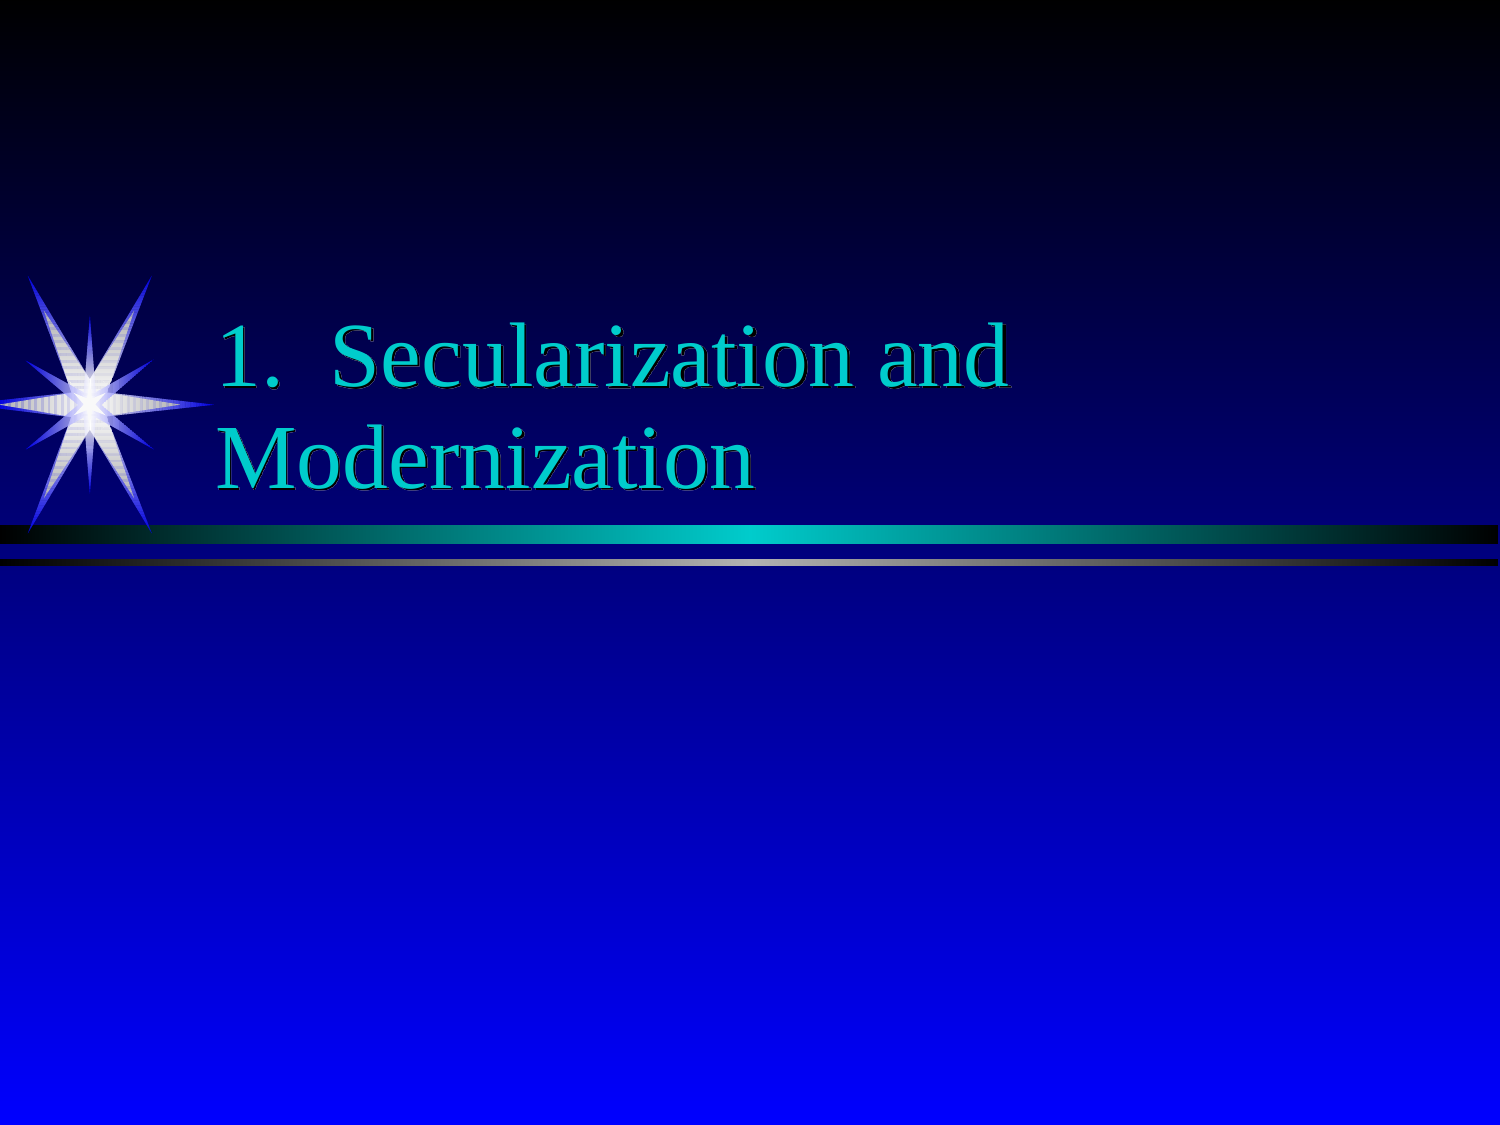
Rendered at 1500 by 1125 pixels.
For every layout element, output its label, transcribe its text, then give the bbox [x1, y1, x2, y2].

title 1. Secularization and Modernization [200, 297, 1476, 516]
